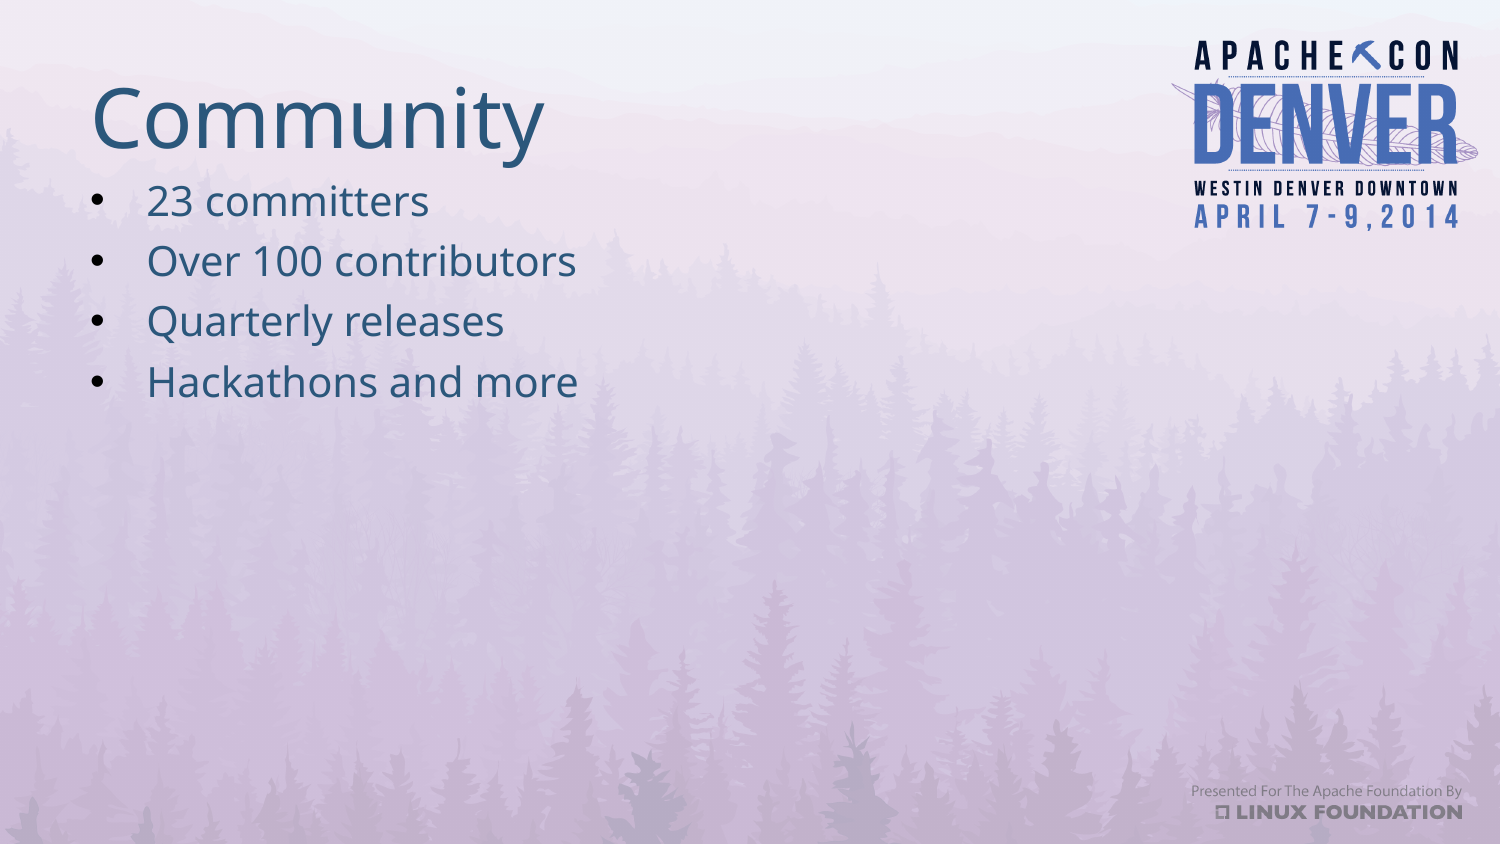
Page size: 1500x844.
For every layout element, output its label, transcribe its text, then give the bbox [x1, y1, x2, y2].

picture [0, 0, 1500, 844]
text_box Community [75, 57, 1116, 158]
text_box 23 committers Over 100 contributors Quarterly releases Hackathons and more [75, 166, 1156, 706]
